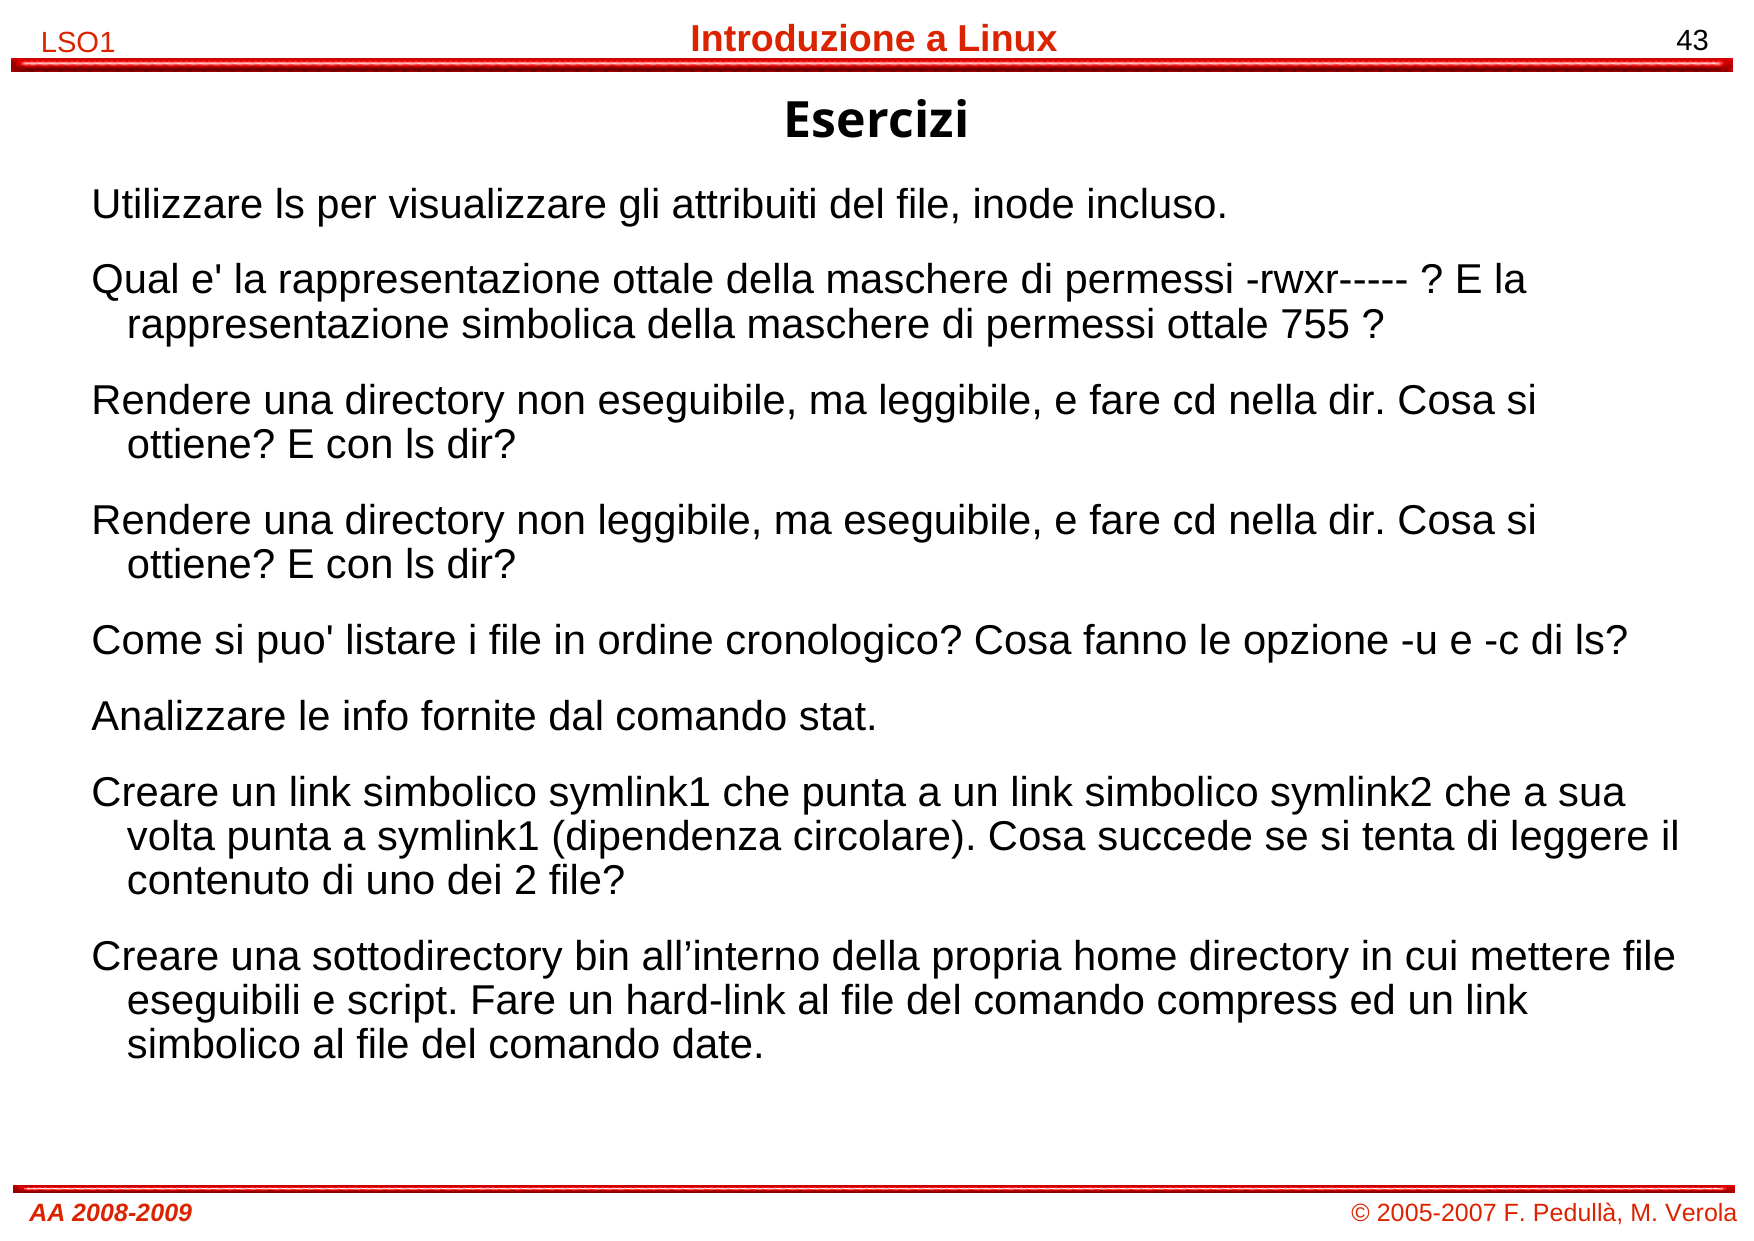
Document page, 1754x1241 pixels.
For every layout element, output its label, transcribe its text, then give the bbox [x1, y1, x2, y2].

title Esercizi [585, 72, 1168, 168]
picture [11, 58, 1733, 72]
list Utilizzare ls per visualizzare gli attribuiti del file, inode incluso. Qual e' la rappresentazione ottale della maschere di permessi -rwxr----- ? E la rappresentazione simbolica della maschere di permessi ottale 755 ? Rendere una directory non eseguibile, ma leggibile, e fare cd nella dir. Cosa si ottiene? E con ls dir? Rendere una directory non leggibile, ma eseguibile, e fare cd nella dir. Cosa si ottiene? E con ls dir? Come si puo' listare i file in ordine cronologico? Cosa fanno le opzione -u e -c di ls? Analizzare le info fornite dal comando stat. Creare un link simbolico symlink1 che punta a un link simbolico symlink2 che a sua volta punta a symlink1 (dipendenza circolare). Cosa succede se si tenta di leggere il contenuto di uno dei 2 file? Creare una sottodirectory bin all’interno della propria home directory in cui mettere file eseguibili e script. Fare un hard-link al file del comando compress ed un link simbolico al file del comando date. [56, 182, 1694, 1071]
picture [13, 1185, 1735, 1193]
